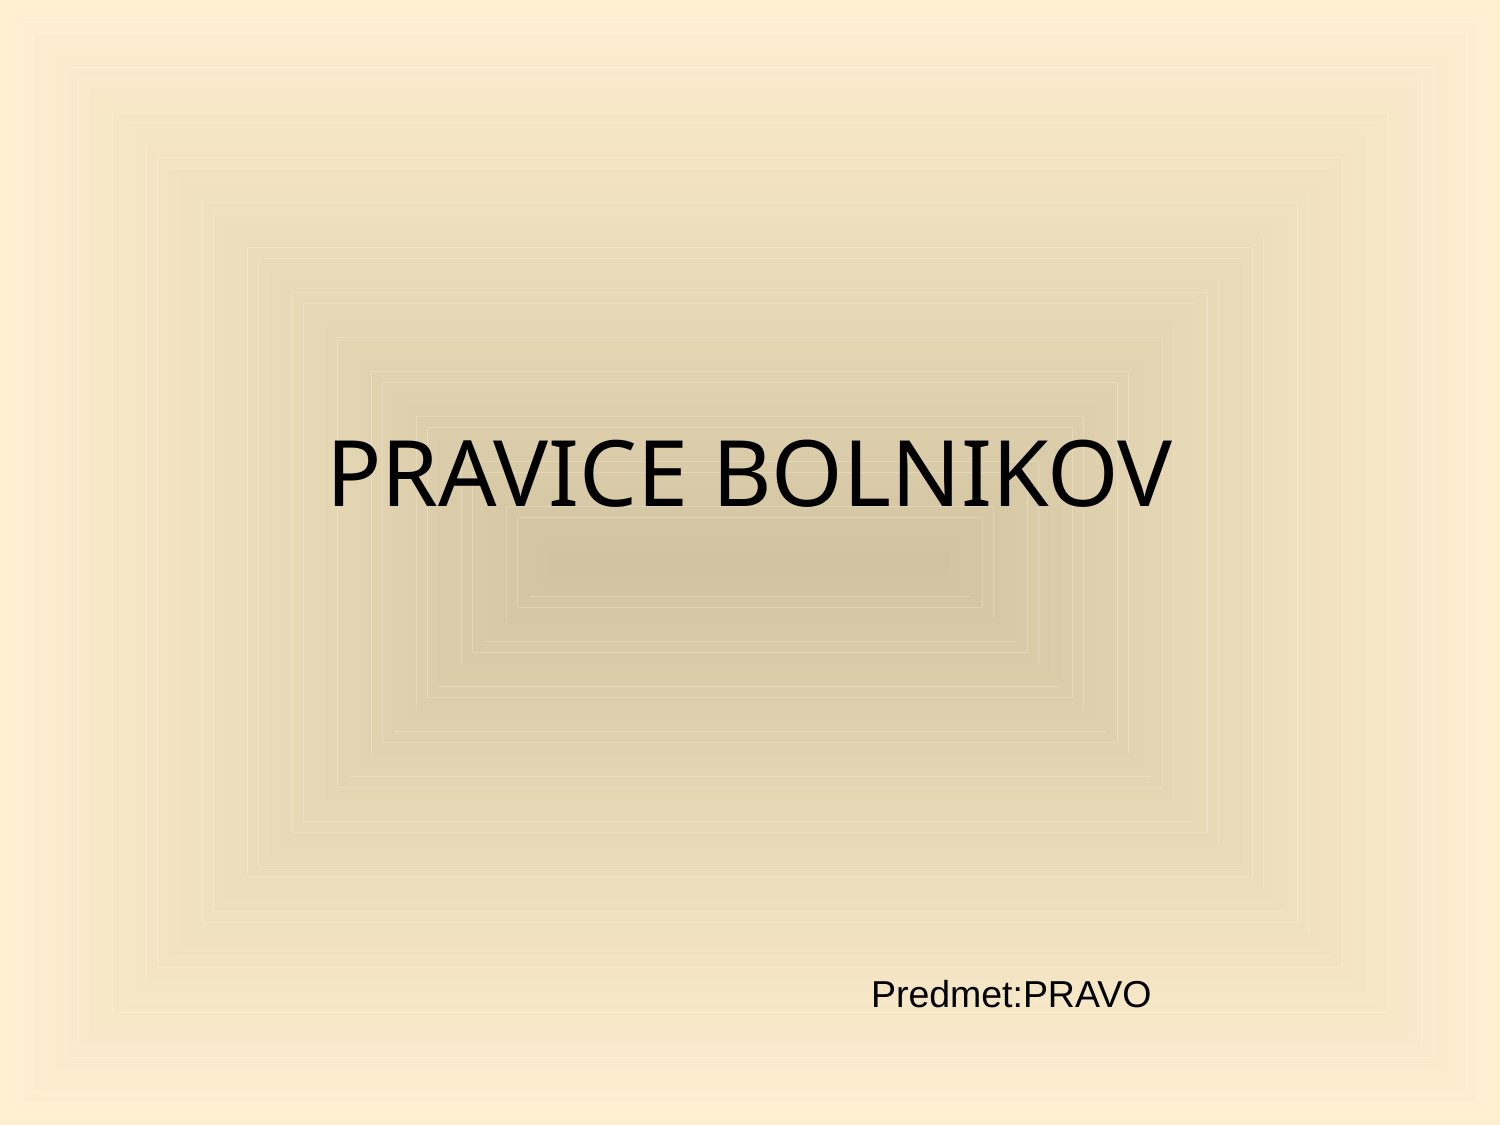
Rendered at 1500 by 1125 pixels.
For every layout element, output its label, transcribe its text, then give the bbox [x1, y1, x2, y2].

subtitle Predmet:PRAVO [856, 857, 1412, 1047]
title PRAVICE BOLNIKOV [112, 349, 1388, 591]
